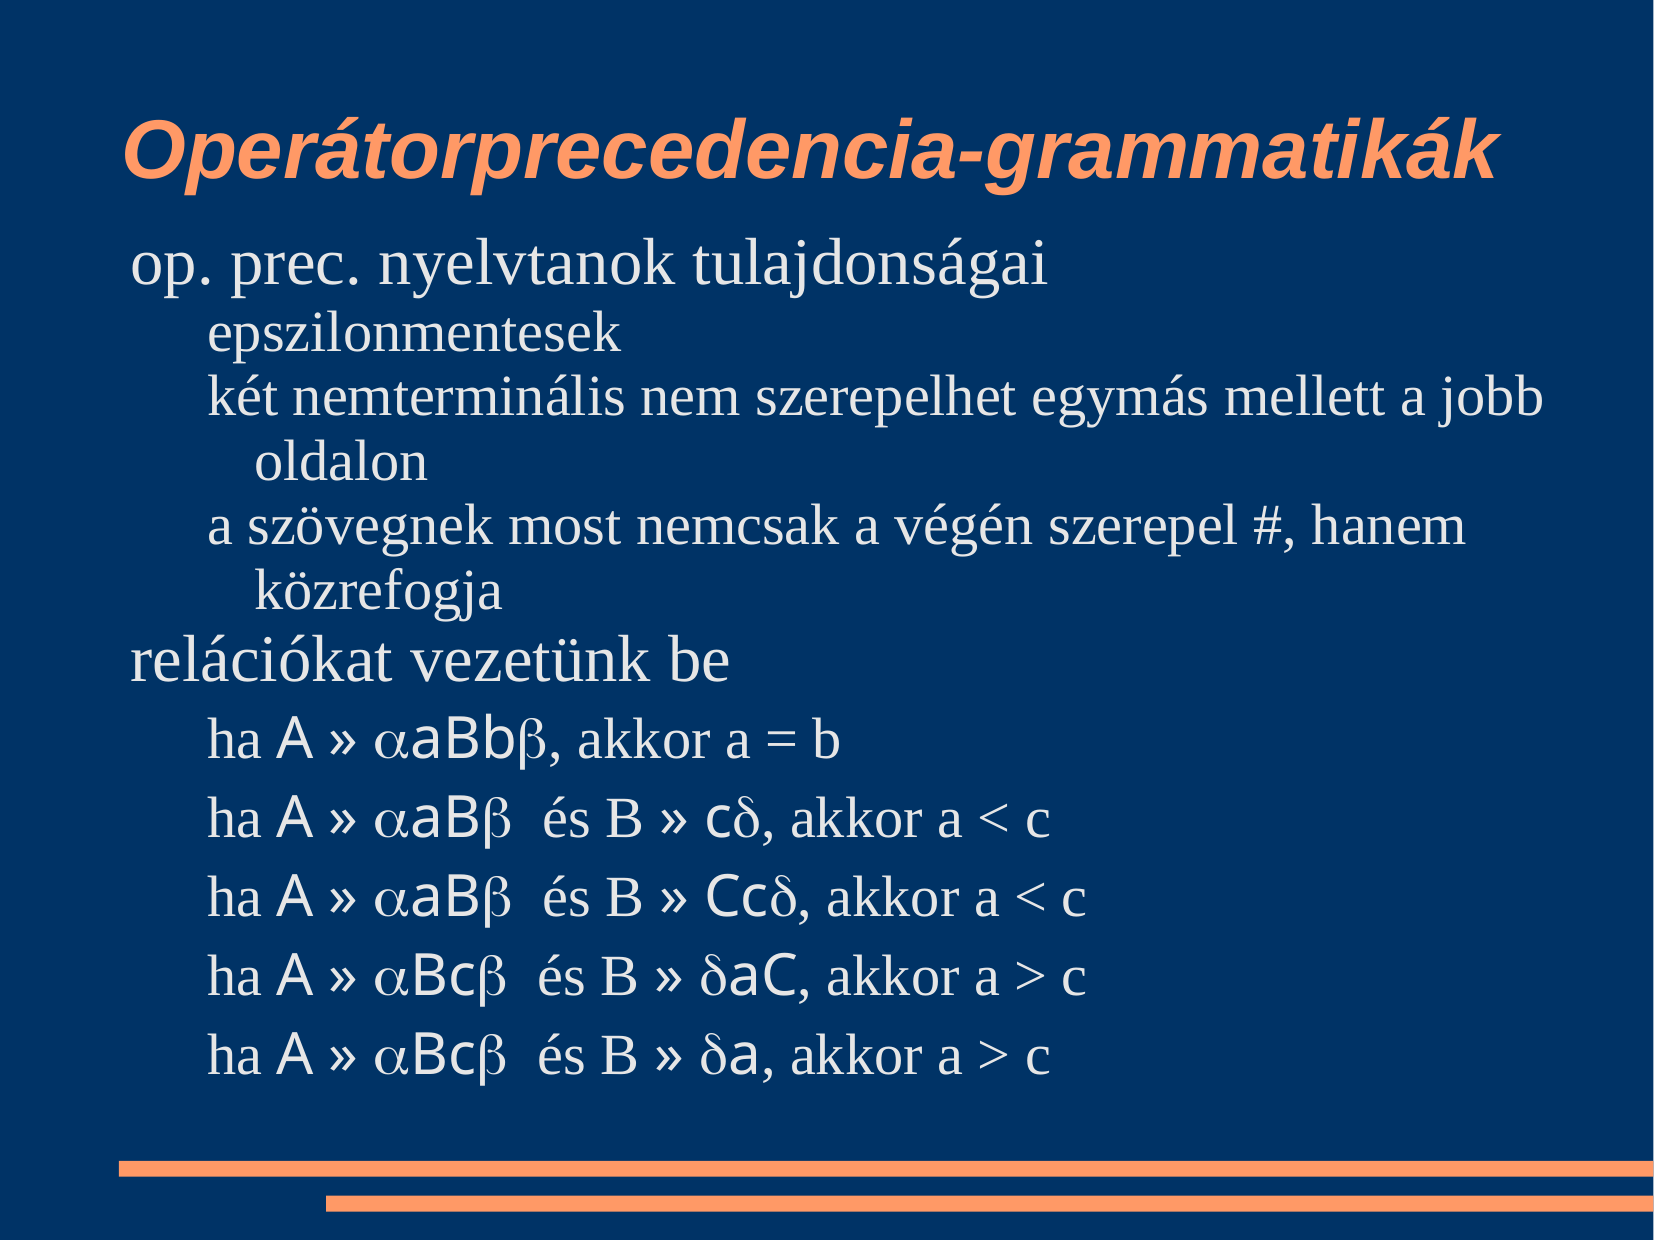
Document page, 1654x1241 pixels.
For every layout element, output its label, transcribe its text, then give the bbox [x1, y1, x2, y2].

list op. prec. nyelvtanok tulajdonságai epszilonmentesek két nemterminális nem szerepelhet egymás mellett a jobb oldalon a szövegnek most nemcsak a végén szerepel #, hanem közrefogja relációkat vezetünk be ha A » aaBbb, akkor a = b ha A » aaBb és B » cd, akkor a < c ha A » aaBb és B » Ccd, akkor a < c ha A » aBcb és B » daC, akkor a > c ha A » aBcb és B » da, akkor a > c [112, 225, 1552, 1121]
title Operátorprecedencia-grammatikák [121, 46, 1534, 225]
